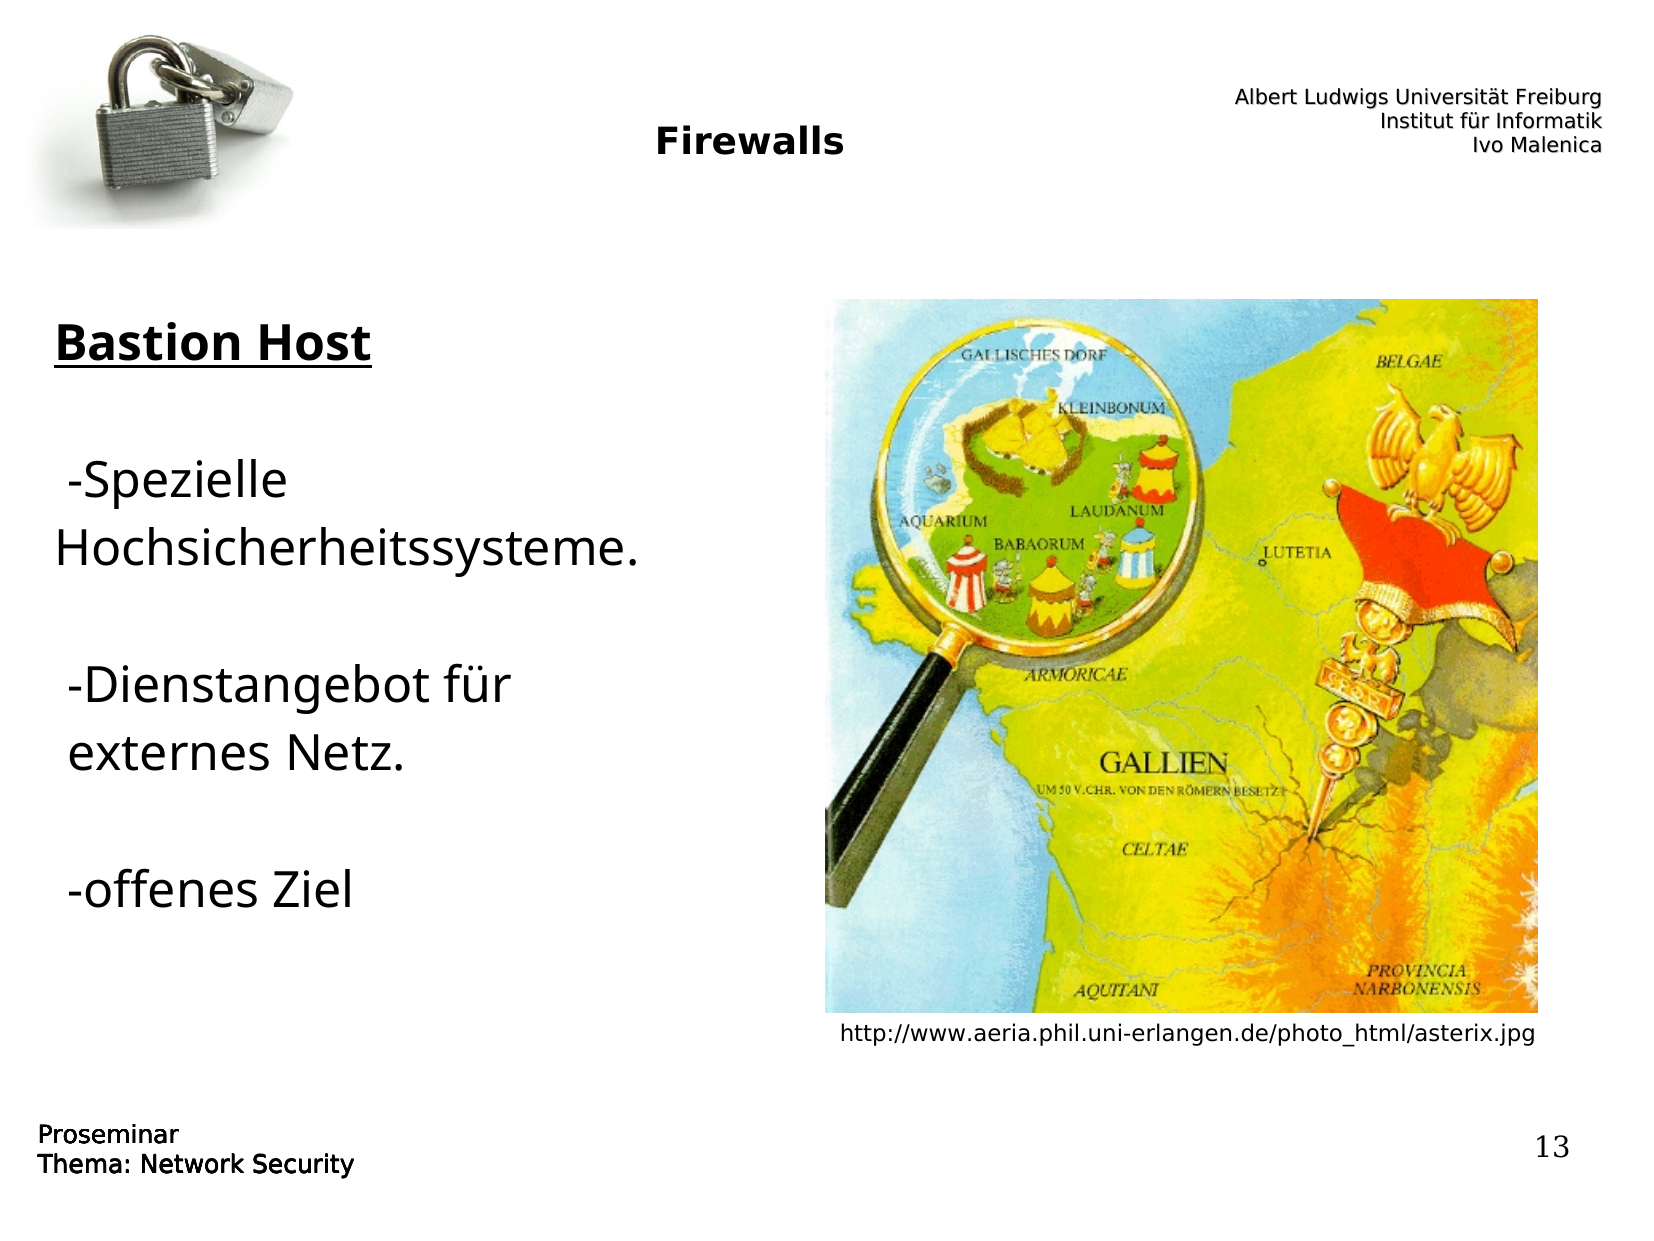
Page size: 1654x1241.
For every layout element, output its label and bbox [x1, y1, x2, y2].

picture [825, 299, 1538, 1013]
picture [20, 23, 321, 229]
